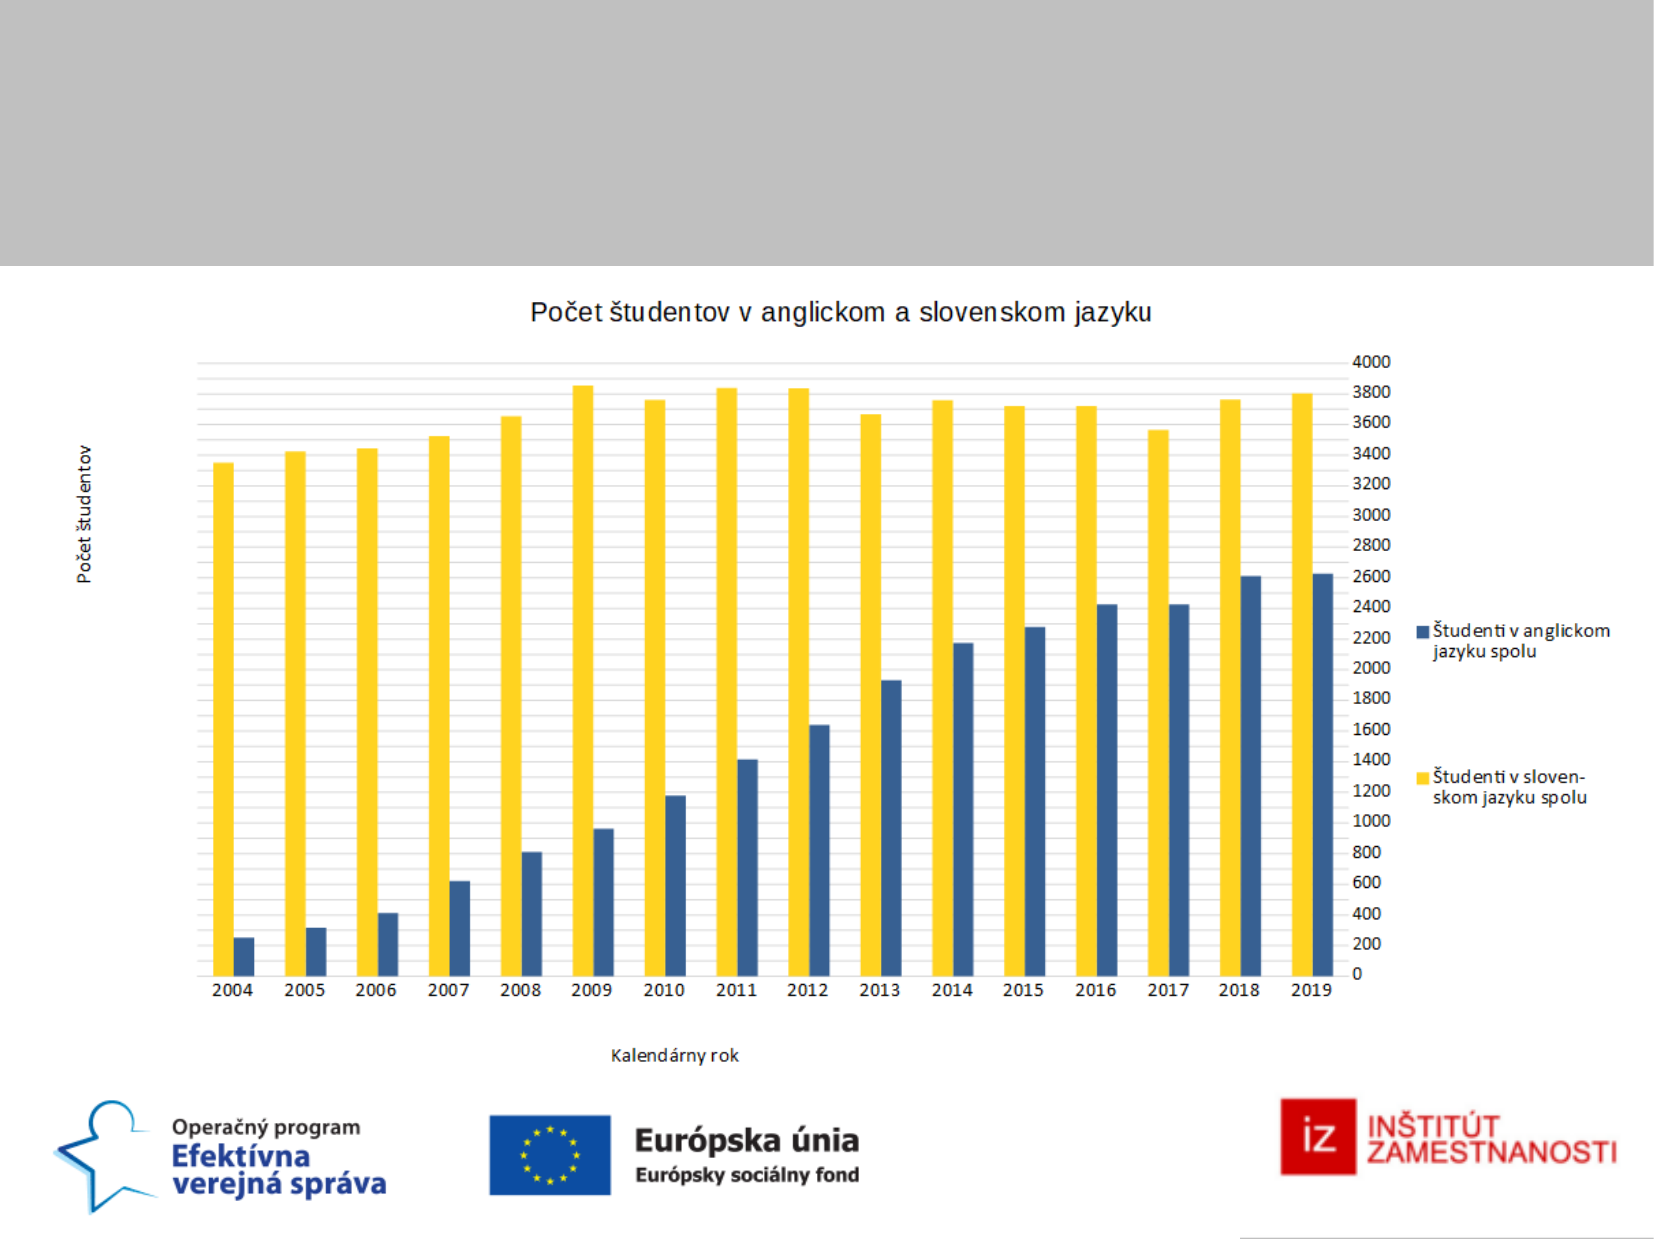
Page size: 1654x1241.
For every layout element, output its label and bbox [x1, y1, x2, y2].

picture [29, 271, 1654, 1241]
